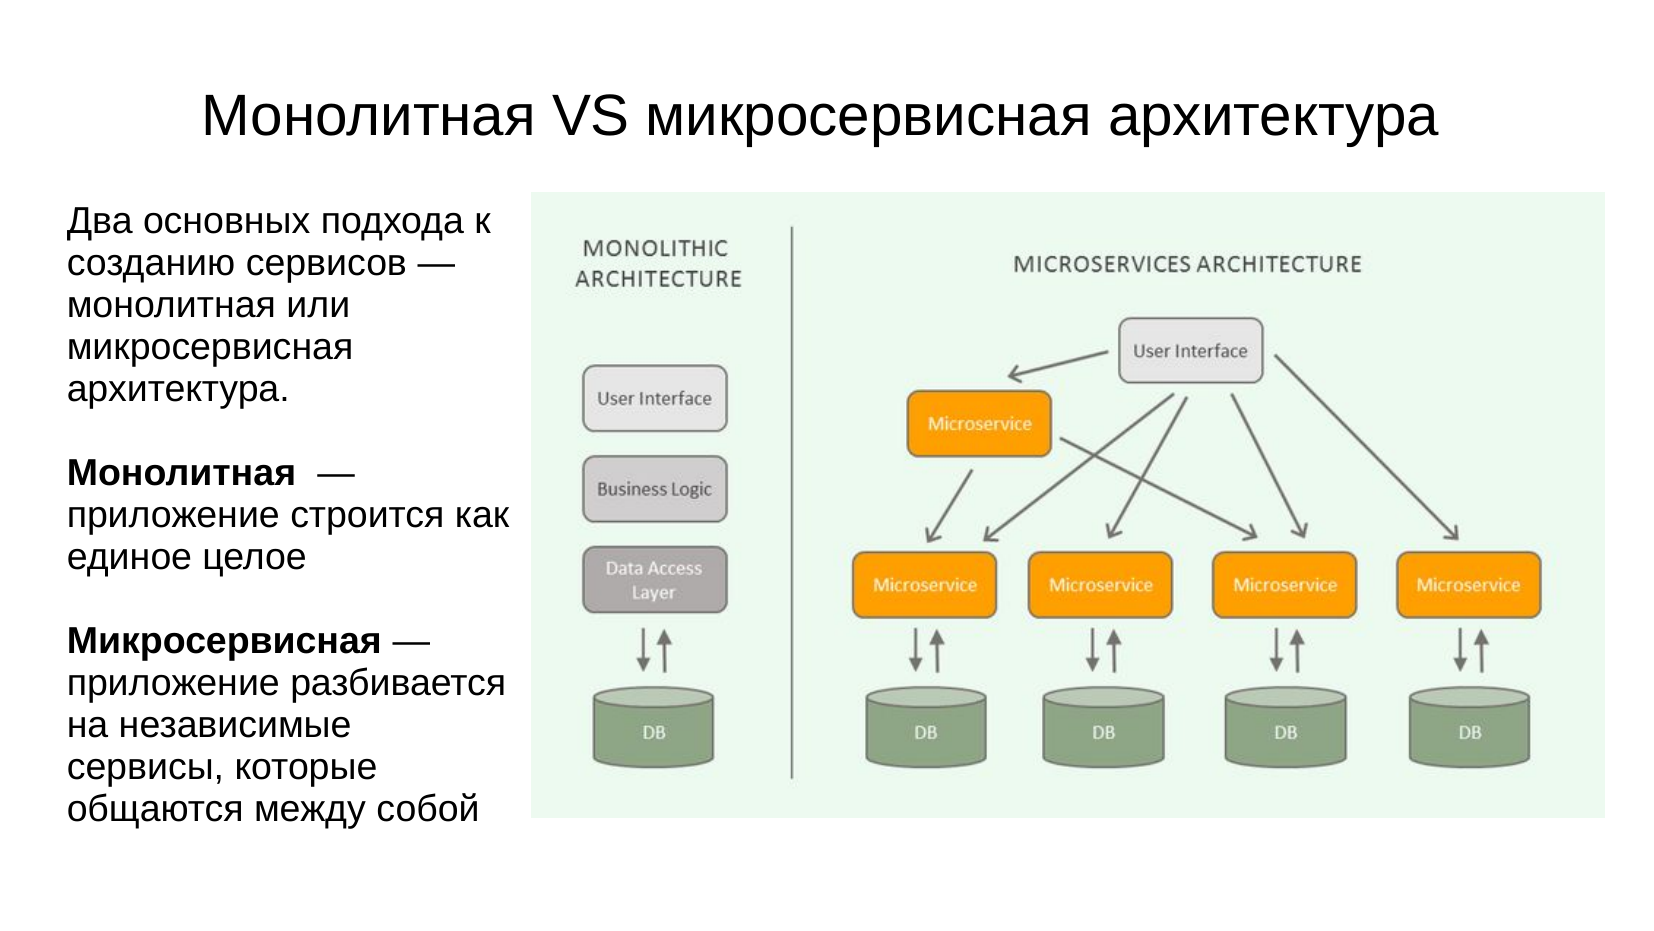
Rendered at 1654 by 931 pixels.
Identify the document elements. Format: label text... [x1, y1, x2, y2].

title Монолитная VS микросервисная архитектура [76, 37, 1565, 192]
picture [532, 192, 1605, 818]
text_box Два основных подхода к созданию сервисов — монолитная или микросервисная архитектура. Монолитная — приложение строится как единое целое Микросервисная — приложение разбивается на независимые сервисы, которые общаются между собой [52, 192, 532, 837]
